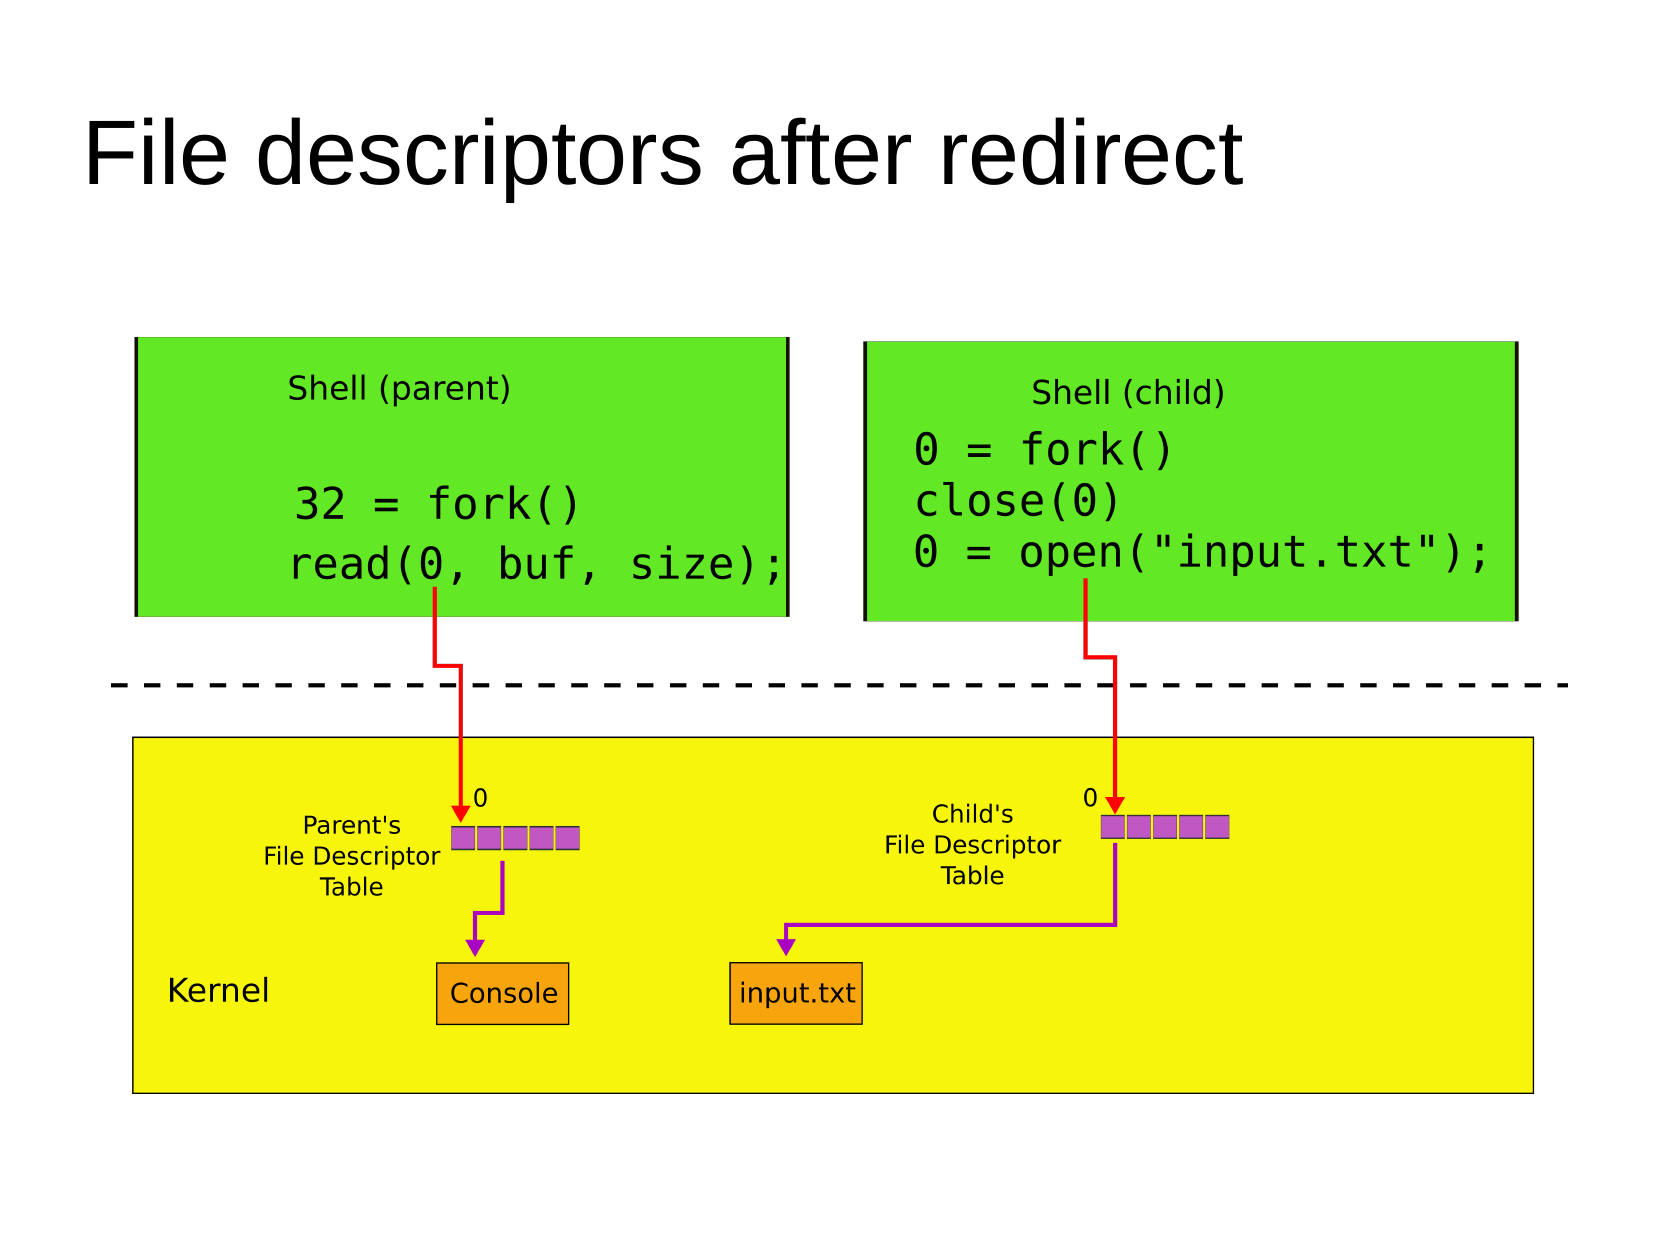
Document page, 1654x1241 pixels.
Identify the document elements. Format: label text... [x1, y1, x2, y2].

picture [111, 337, 1568, 1094]
title File descriptors after redirect [82, 49, 1538, 257]
